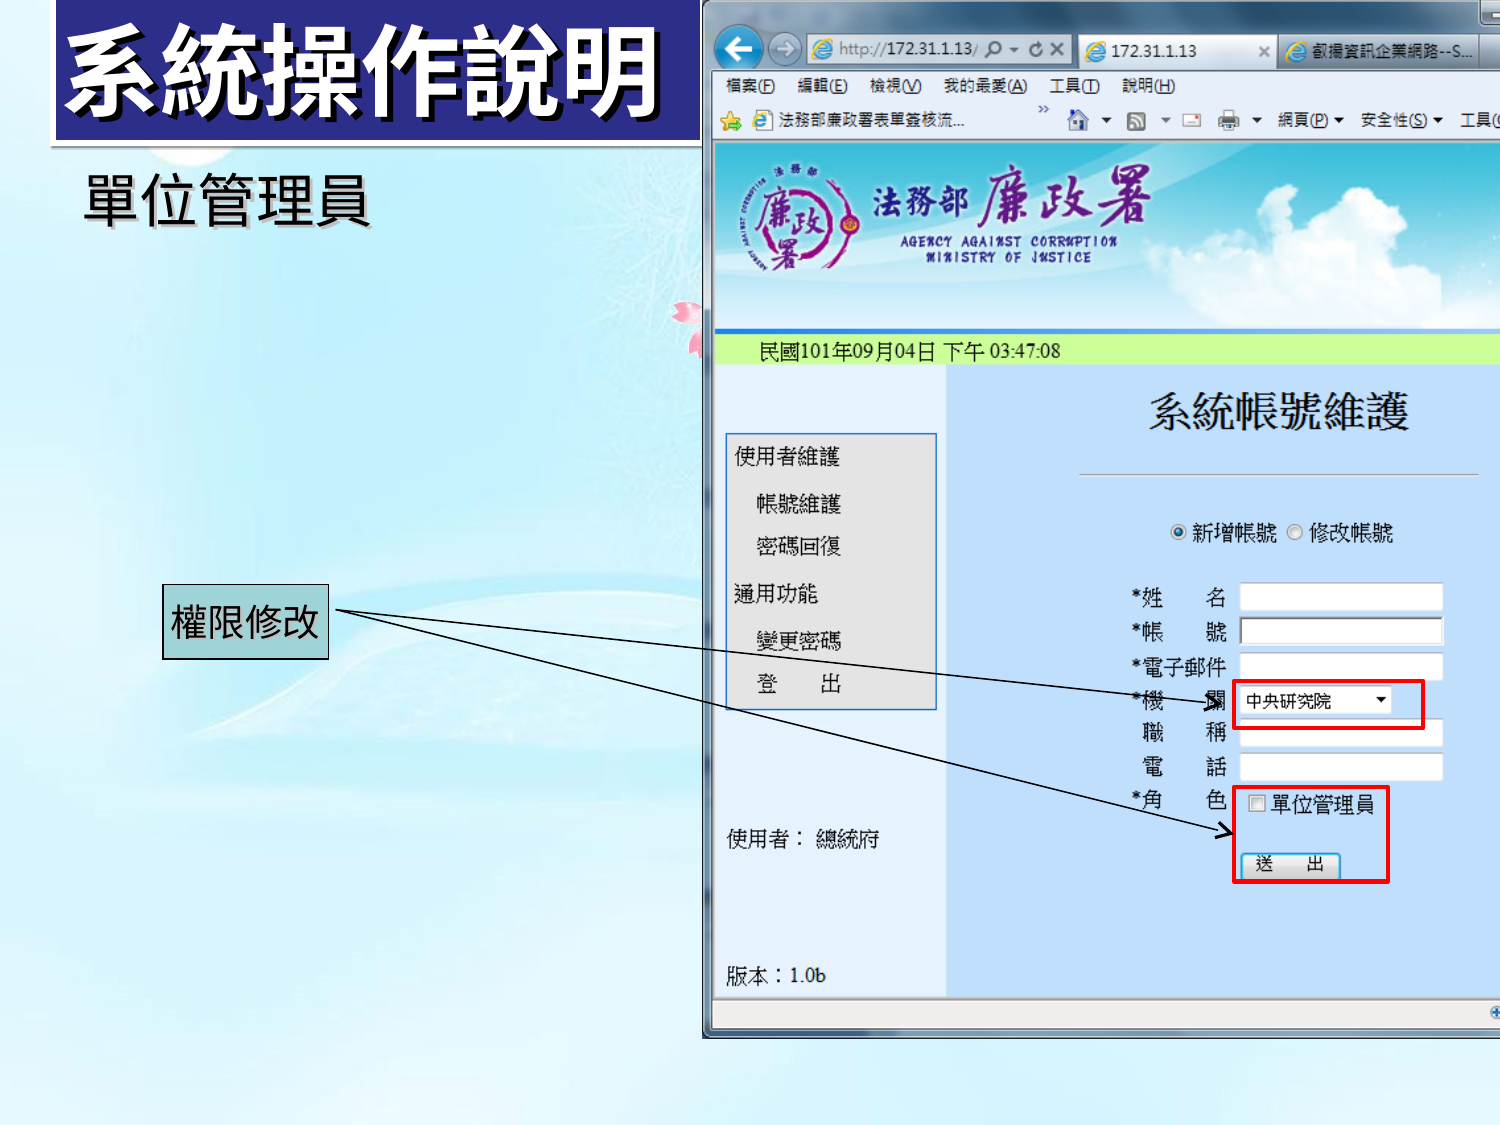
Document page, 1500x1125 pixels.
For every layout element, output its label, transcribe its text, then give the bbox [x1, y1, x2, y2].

title 系統操作說明 [53, 0, 702, 144]
picture [0, 0, 1500, 1125]
text_box 單位管理員 [73, 148, 381, 249]
text_box 權限修改 [162, 584, 329, 660]
